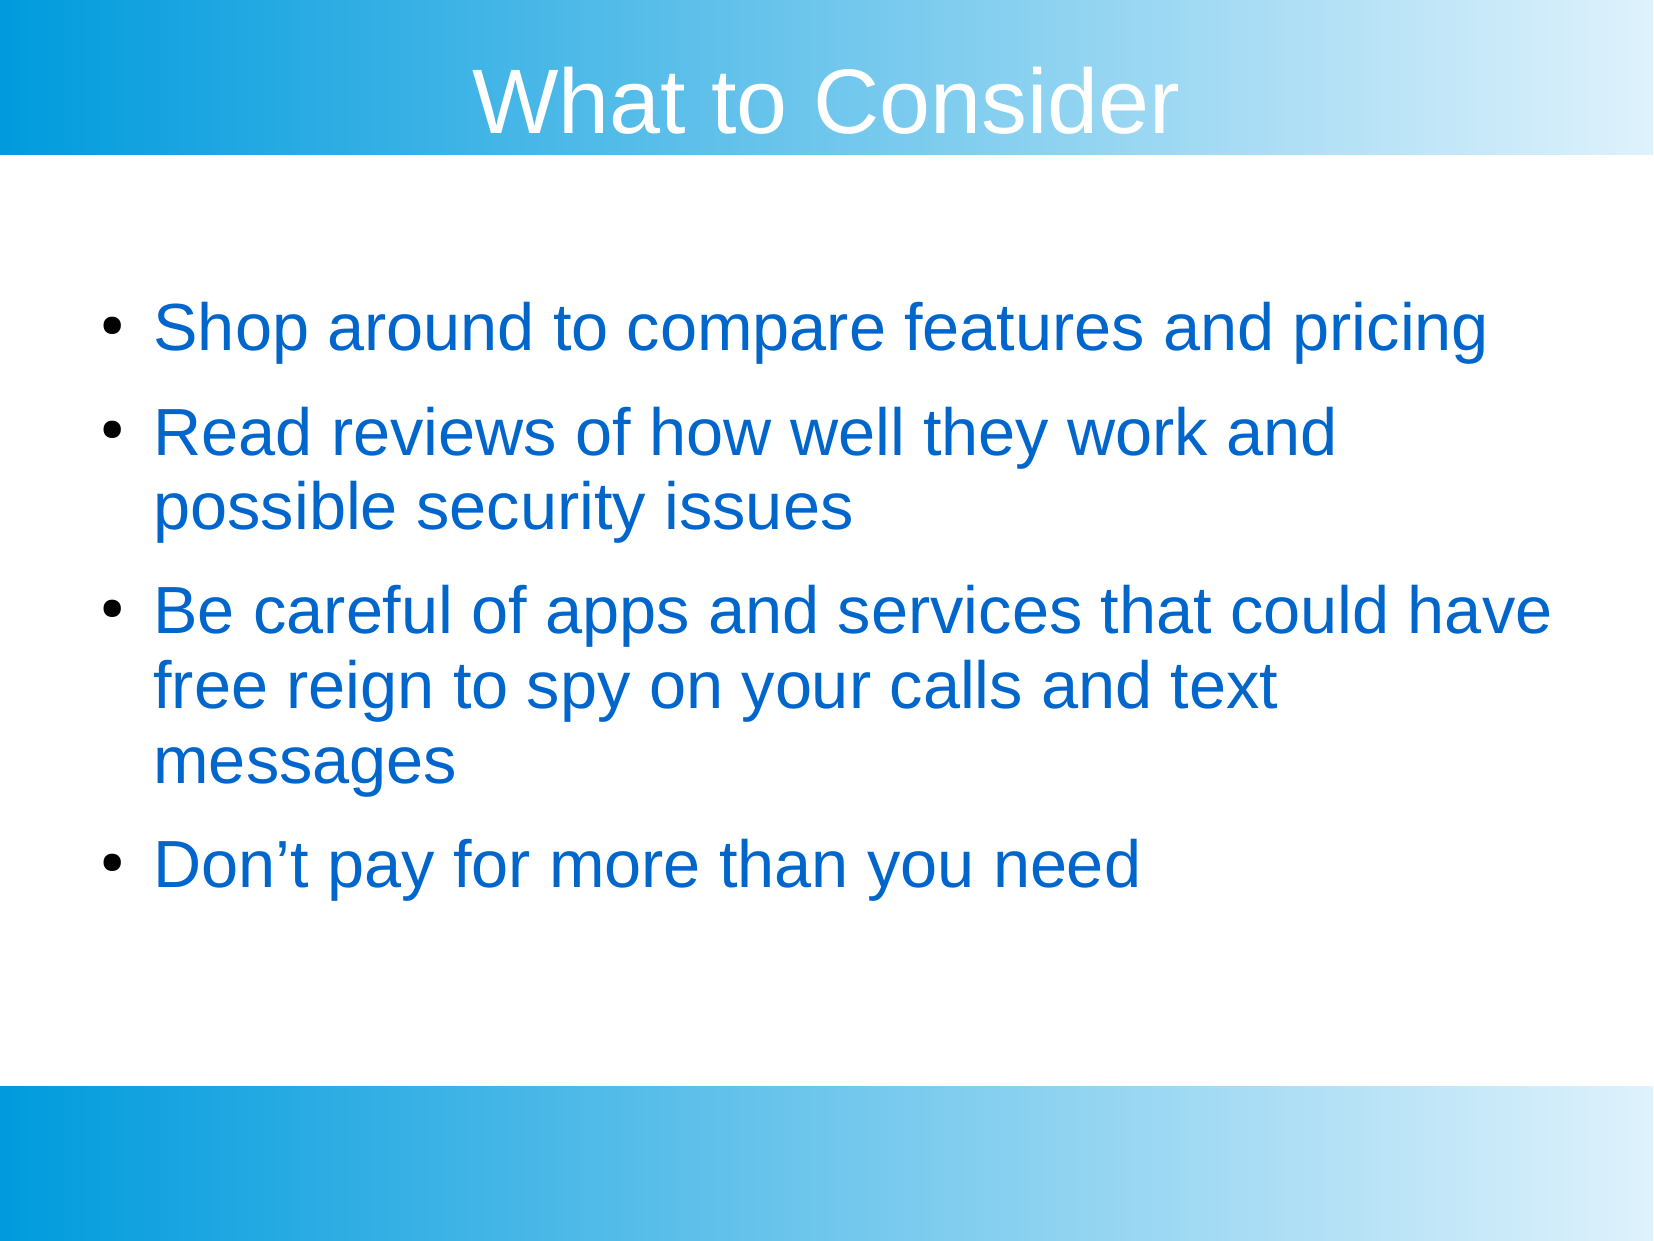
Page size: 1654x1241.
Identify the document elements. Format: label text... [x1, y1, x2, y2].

list Shop around to compare features and pricing Read reviews of how well they work and possible security issues Be careful of apps and services that could have free reign to spy on your calls and text messages Don’t pay for more than you need [82, 290, 1571, 1010]
title What to Consider [82, 49, 1571, 155]
